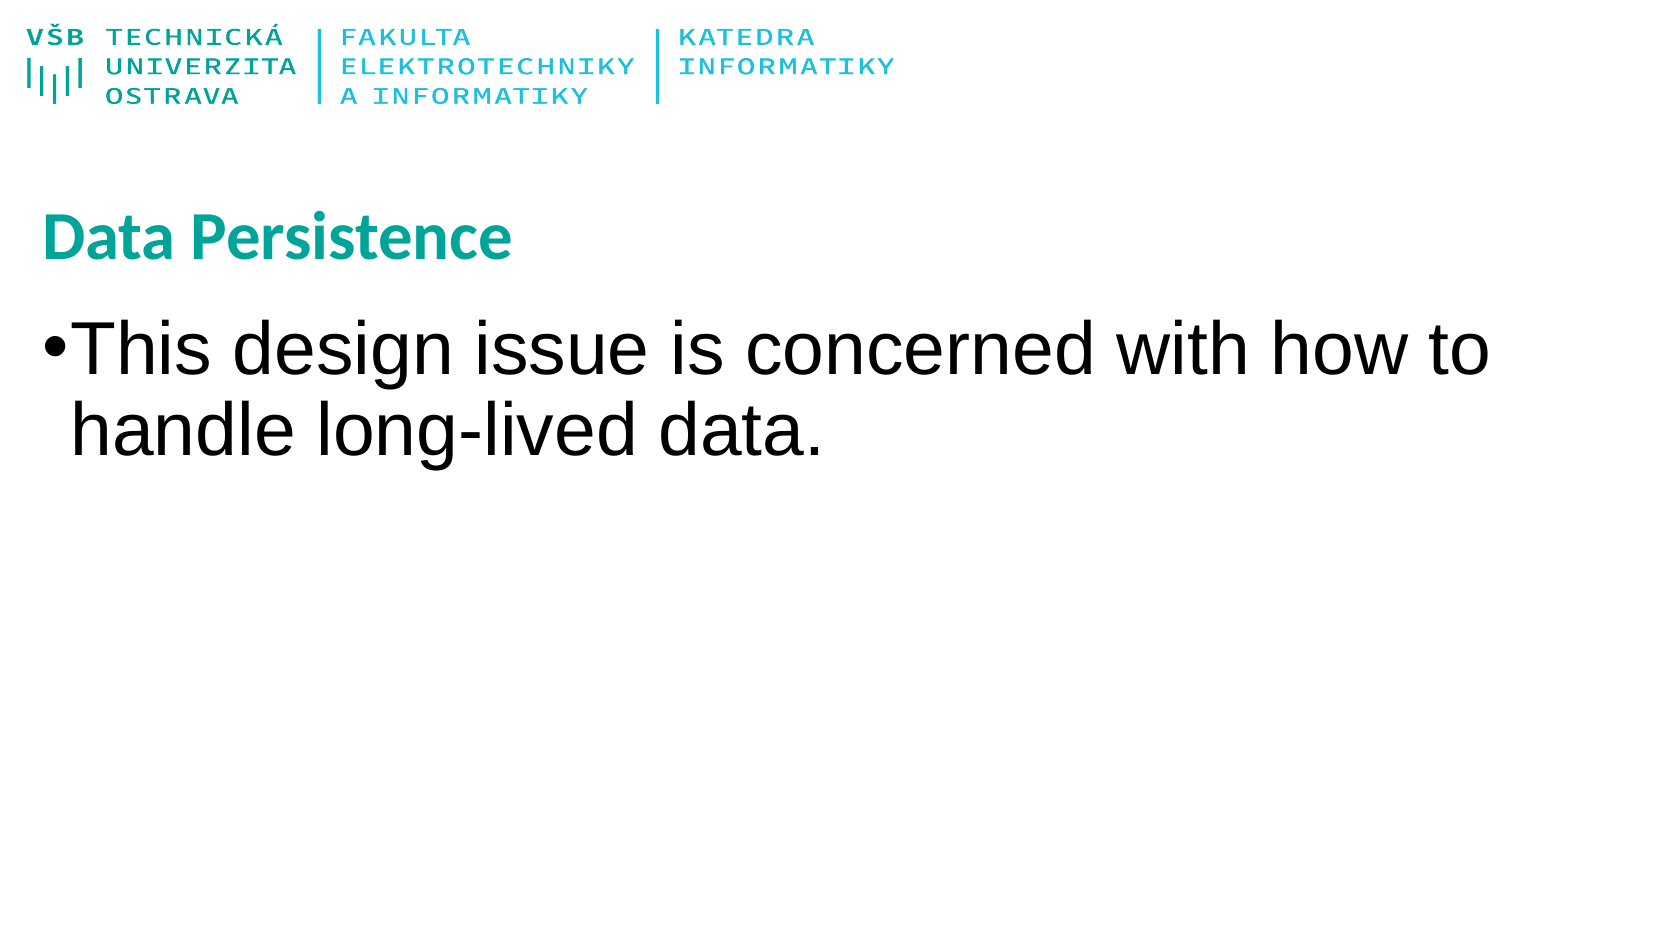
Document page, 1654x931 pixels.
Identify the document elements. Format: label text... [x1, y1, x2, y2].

title Data Persistence [27, 142, 1628, 282]
list This design issue is concerned with how to handle long-lived data. [27, 302, 1628, 842]
picture [26, 23, 894, 104]
